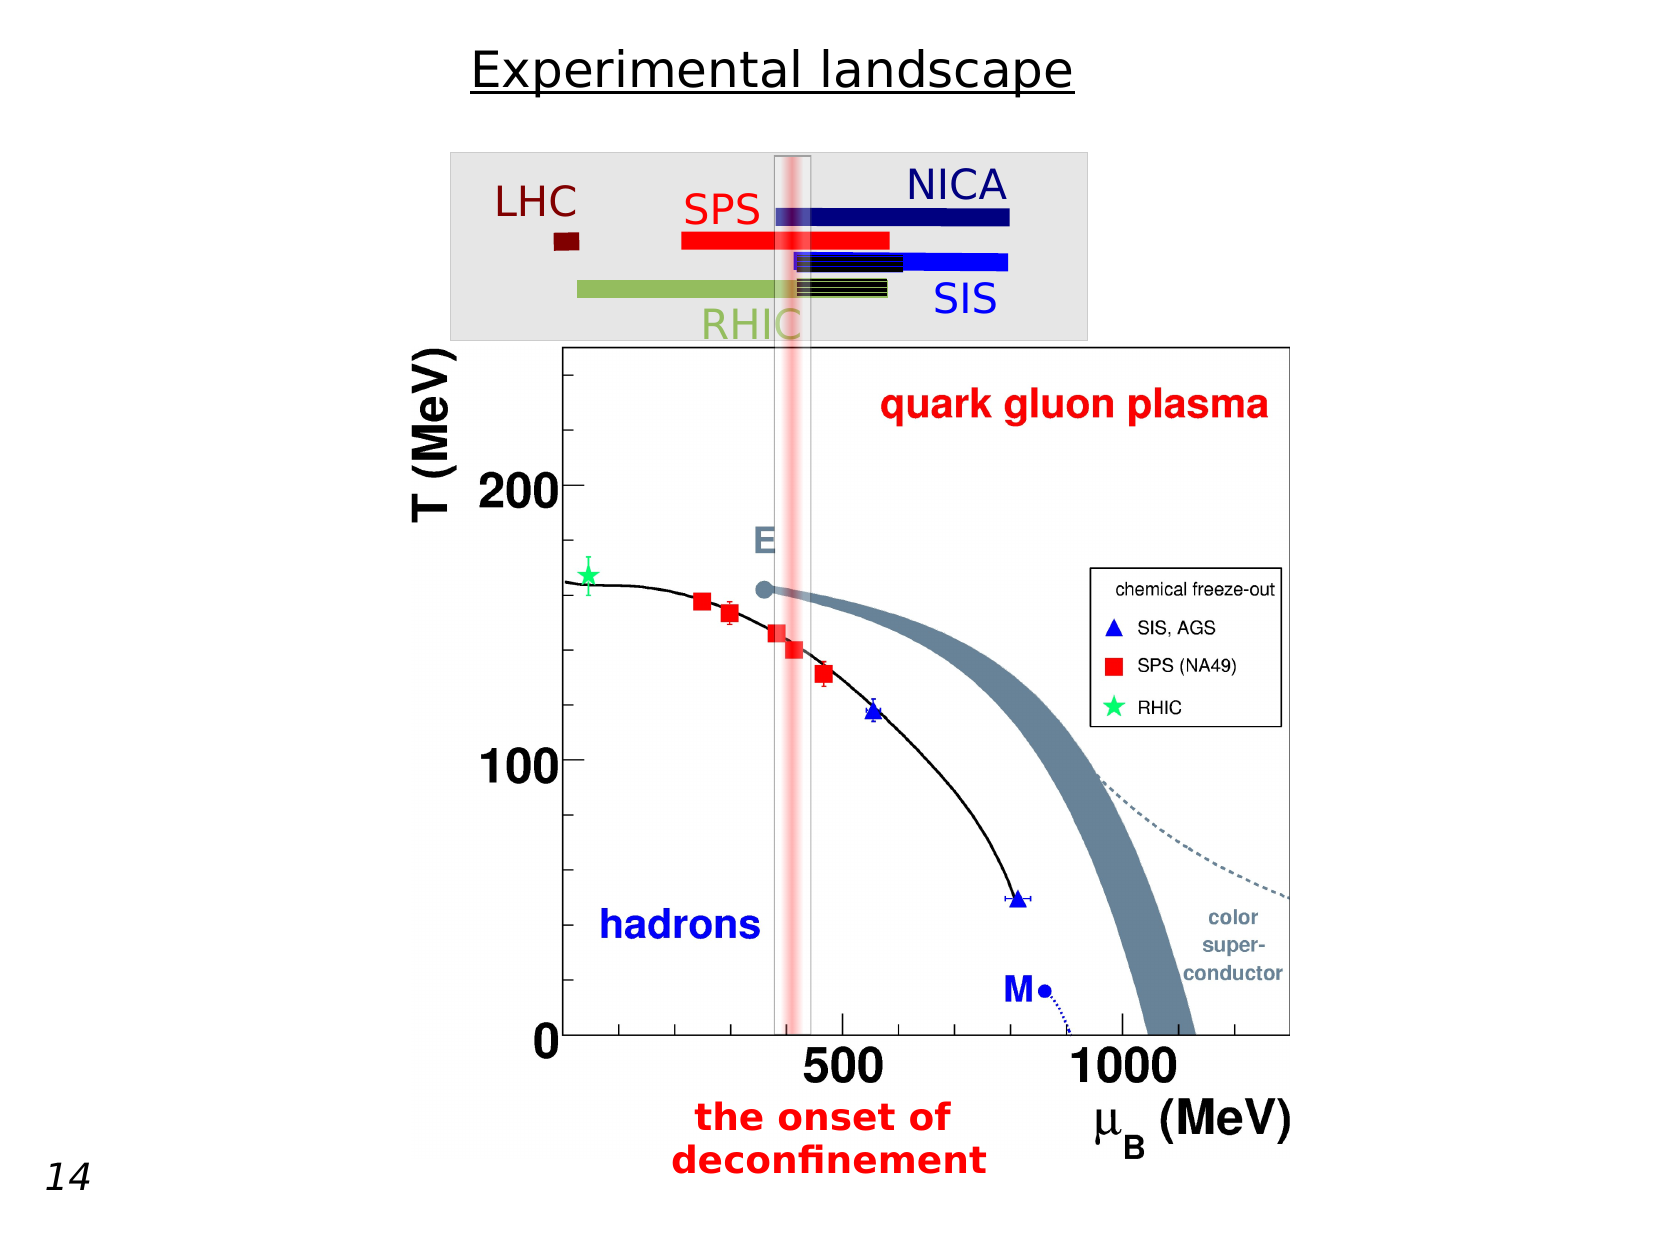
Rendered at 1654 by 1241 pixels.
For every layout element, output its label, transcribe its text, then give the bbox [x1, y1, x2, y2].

text_box Experimental landscape [470, 41, 1076, 100]
text_box [450, 152, 1088, 1035]
picture [411, 346, 1290, 1159]
text_box NICA [905, 160, 1007, 210]
text_box SIS [932, 274, 1027, 323]
text_box RHIC [700, 301, 773, 350]
text_box LHC [493, 177, 596, 226]
text_box SPS [683, 185, 762, 234]
text_box the onset of deconfinement [671, 1095, 989, 1183]
